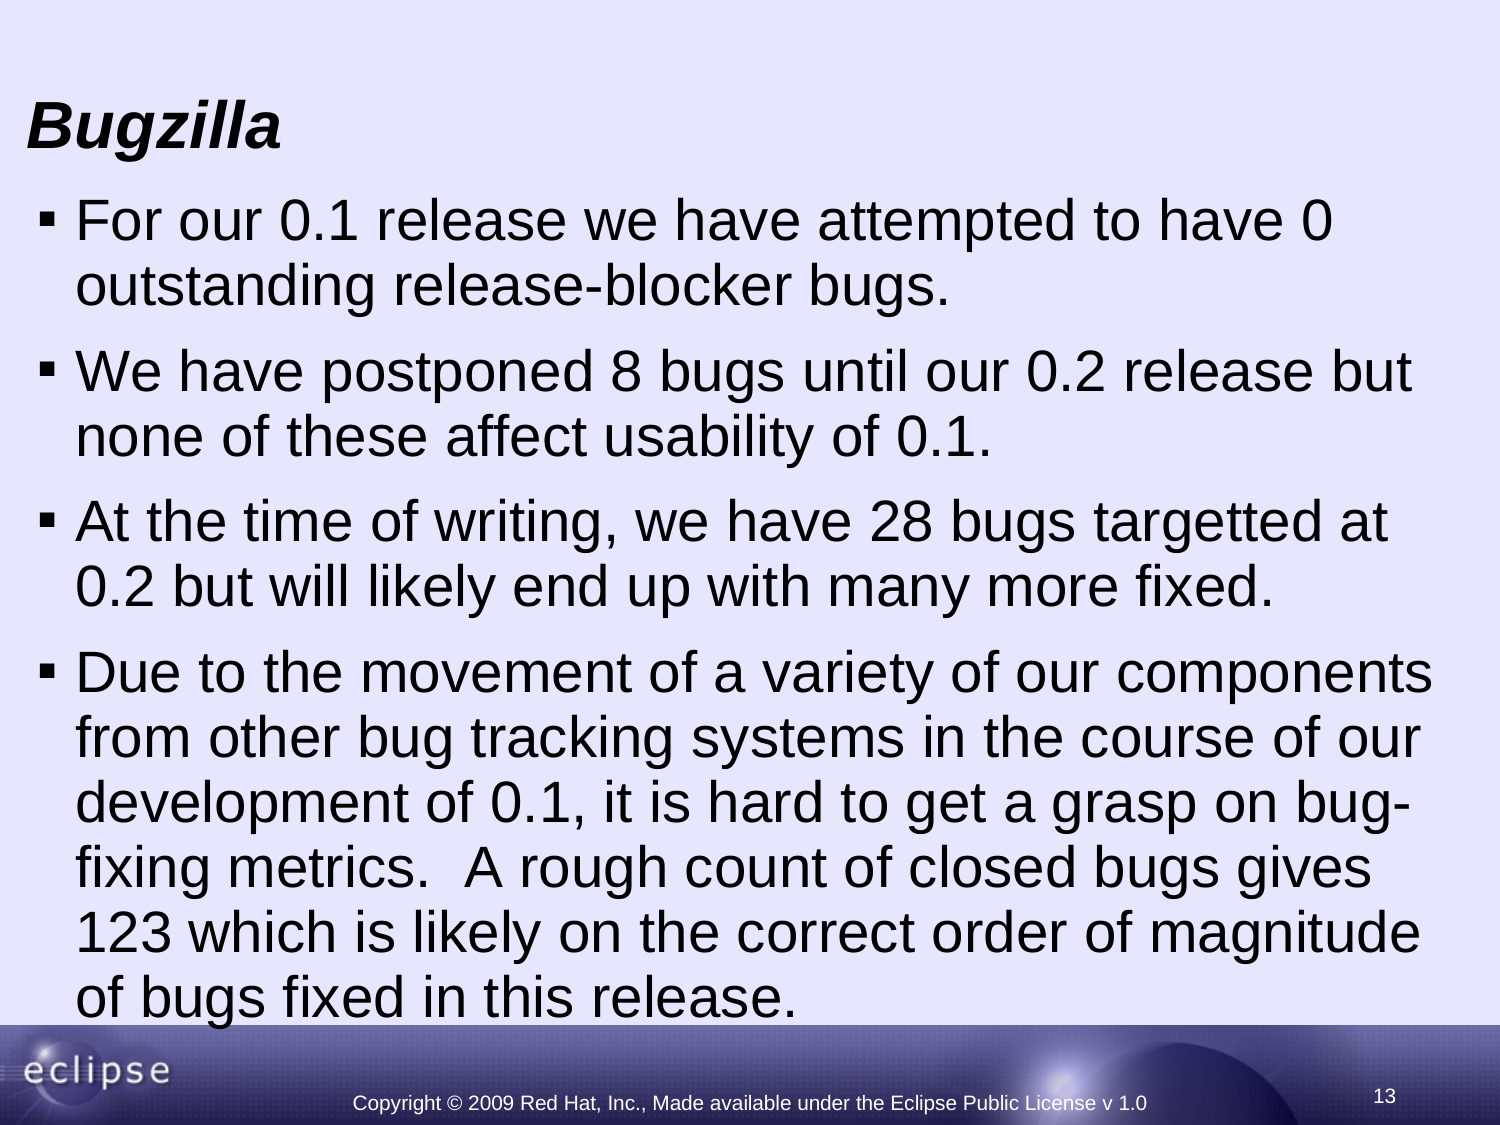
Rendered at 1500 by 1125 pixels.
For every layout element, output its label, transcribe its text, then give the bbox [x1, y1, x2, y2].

title Bugzilla [26, 84, 1474, 172]
picture [0, 1025, 1500, 1125]
list For our 0.1 release we have attempted to have 0 outstanding release-blocker bugs. We have postponed 8 bugs until our 0.2 release but none of these affect usability of 0.1. At the time of writing, we have 28 bugs targetted at 0.2 but will likely end up with many more fixed. Due to the movement of a variety of our components from other bug tracking systems in the course of our development of 0.1, it is hard to get a grasp on bug-fixing metrics. A rough count of closed bugs gives 123 which is likely on the correct order of magnitude of bugs fixed in this release. [37, 187, 1463, 1116]
